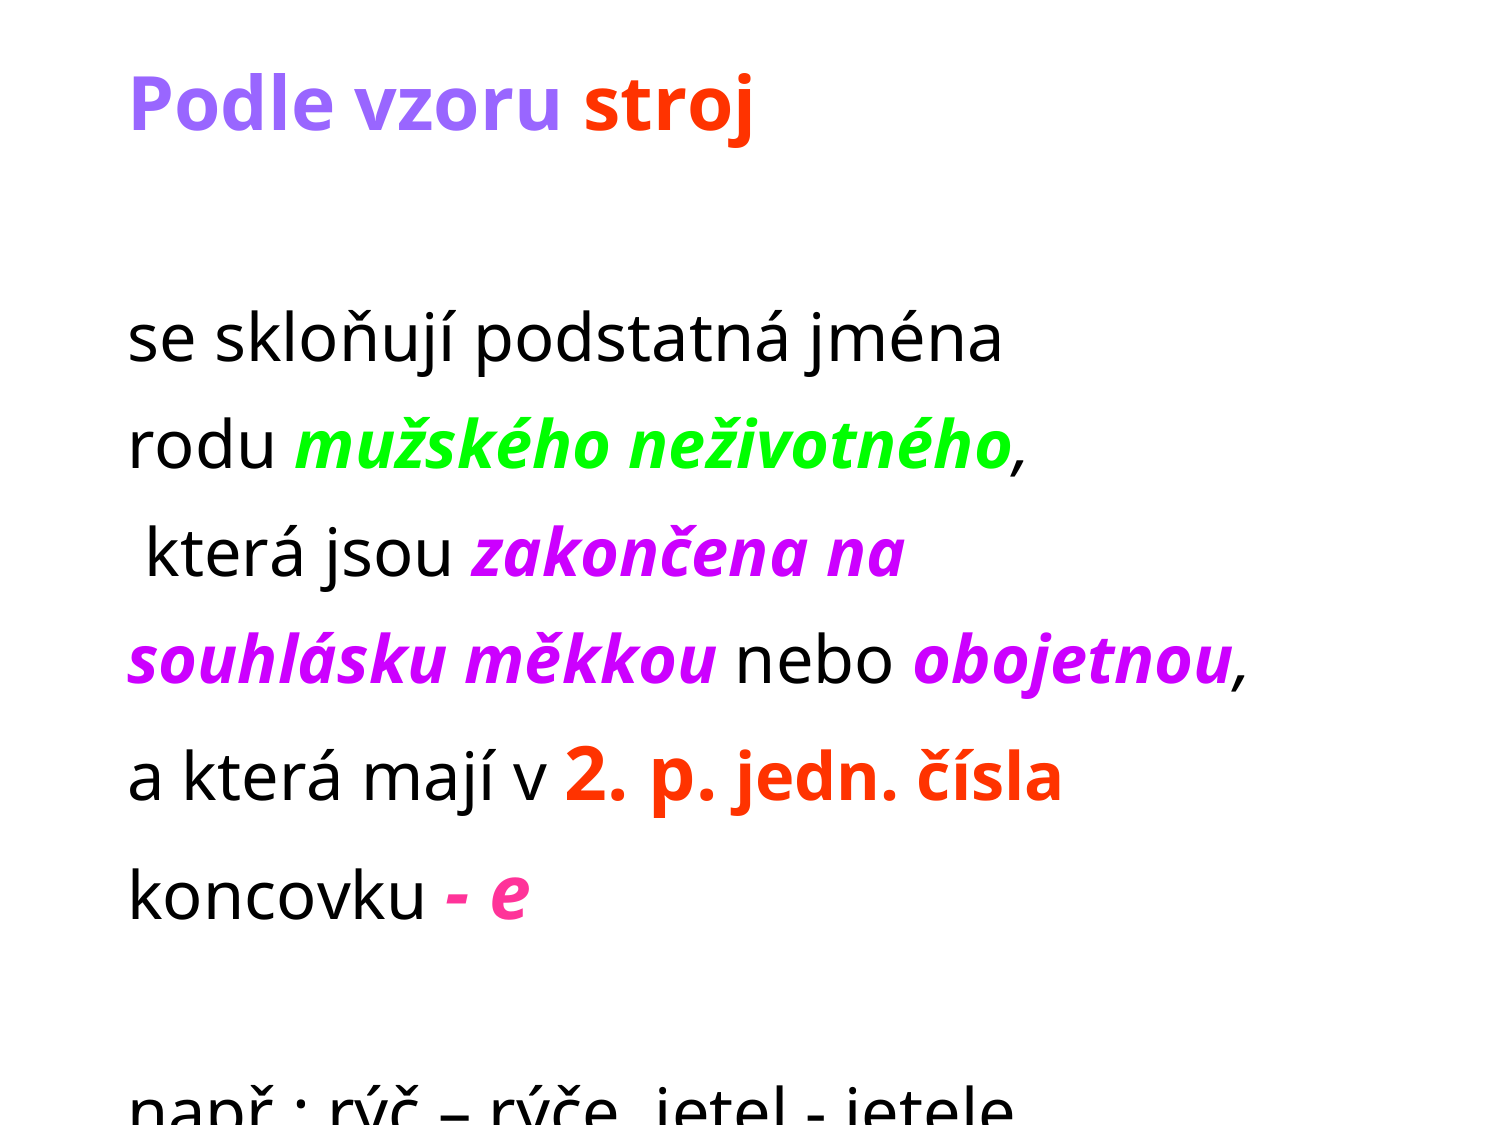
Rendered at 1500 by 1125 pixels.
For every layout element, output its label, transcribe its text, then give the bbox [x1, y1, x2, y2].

text_box Podle vzoru stroj se skloňují podstatná jména rodu mužského neživotného, která jsou zakončena na souhlásku měkkou nebo obojetnou, a která mají v 2. p. jedn. čísla koncovku - e např.: rýč – rýče, jetel - jetele [112, 42, 1388, 1094]
